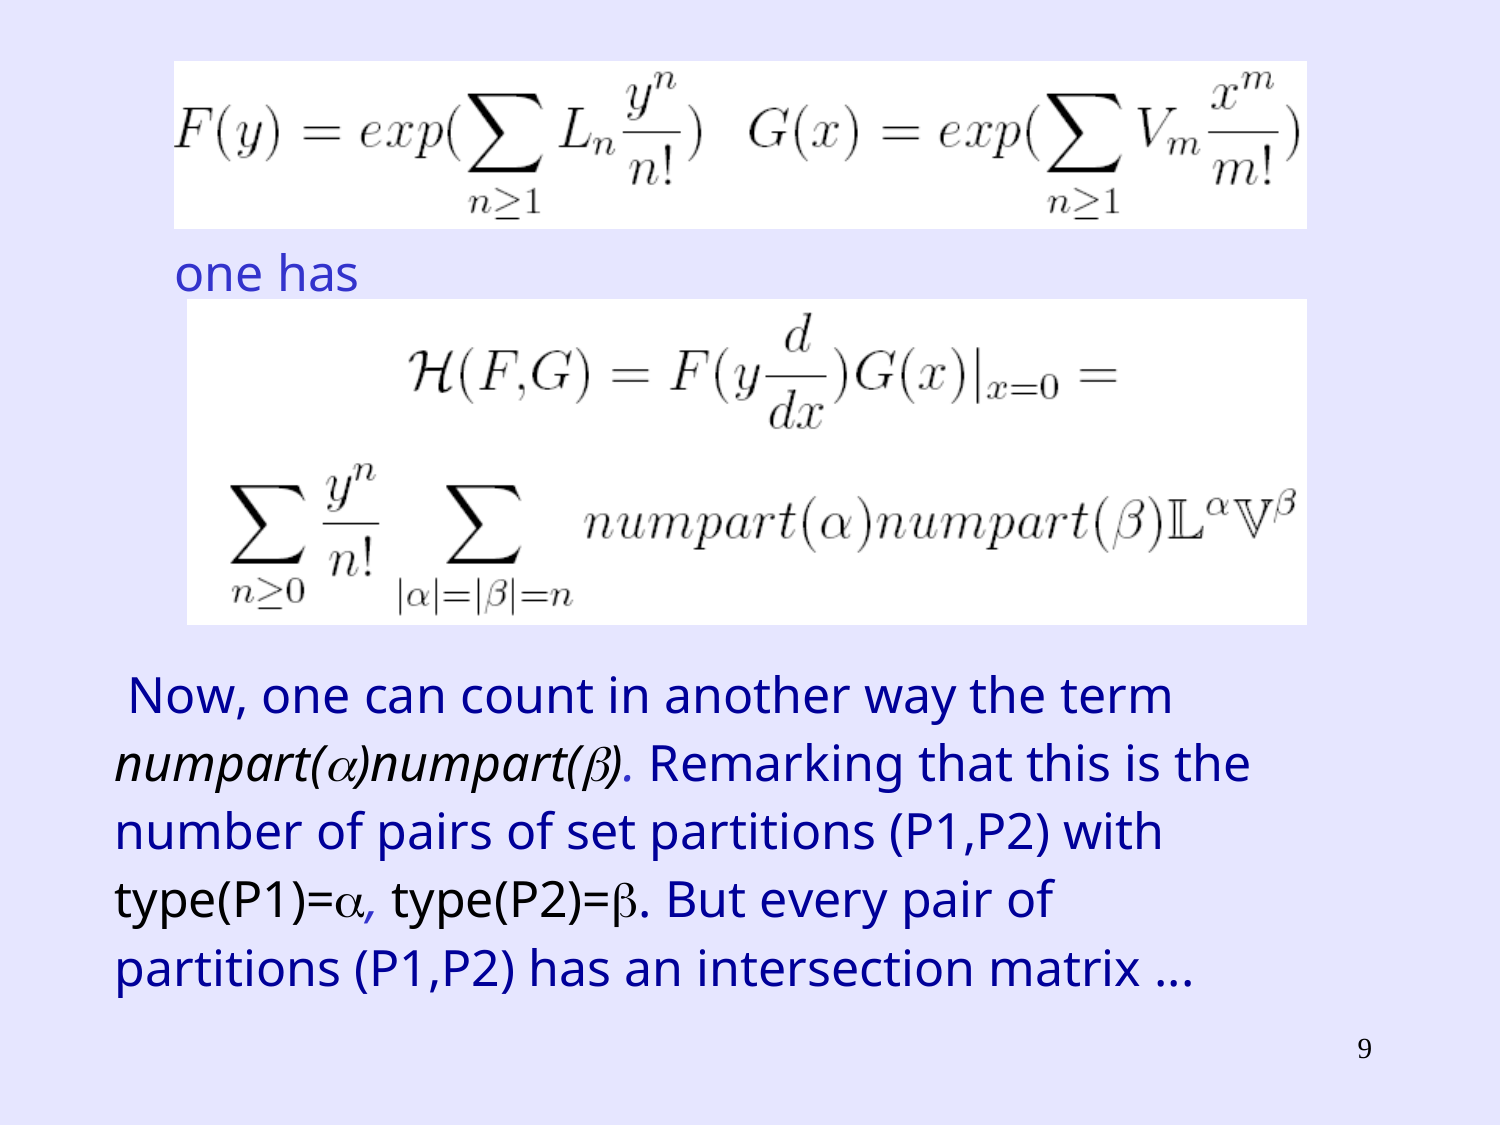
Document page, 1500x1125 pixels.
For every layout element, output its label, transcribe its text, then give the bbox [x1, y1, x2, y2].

picture [187, 299, 1307, 625]
picture [174, 61, 1307, 230]
text_box one has [159, 230, 376, 383]
text_box Now, one can count in another way the term numpart()numpart(). Remarking that this is the number of pairs of set partitions (P1,P2) with type(P1)=, type(P2)=. But every pair of partitions (P1,P2) has an intersection matrix ... [99, 652, 1281, 1009]
